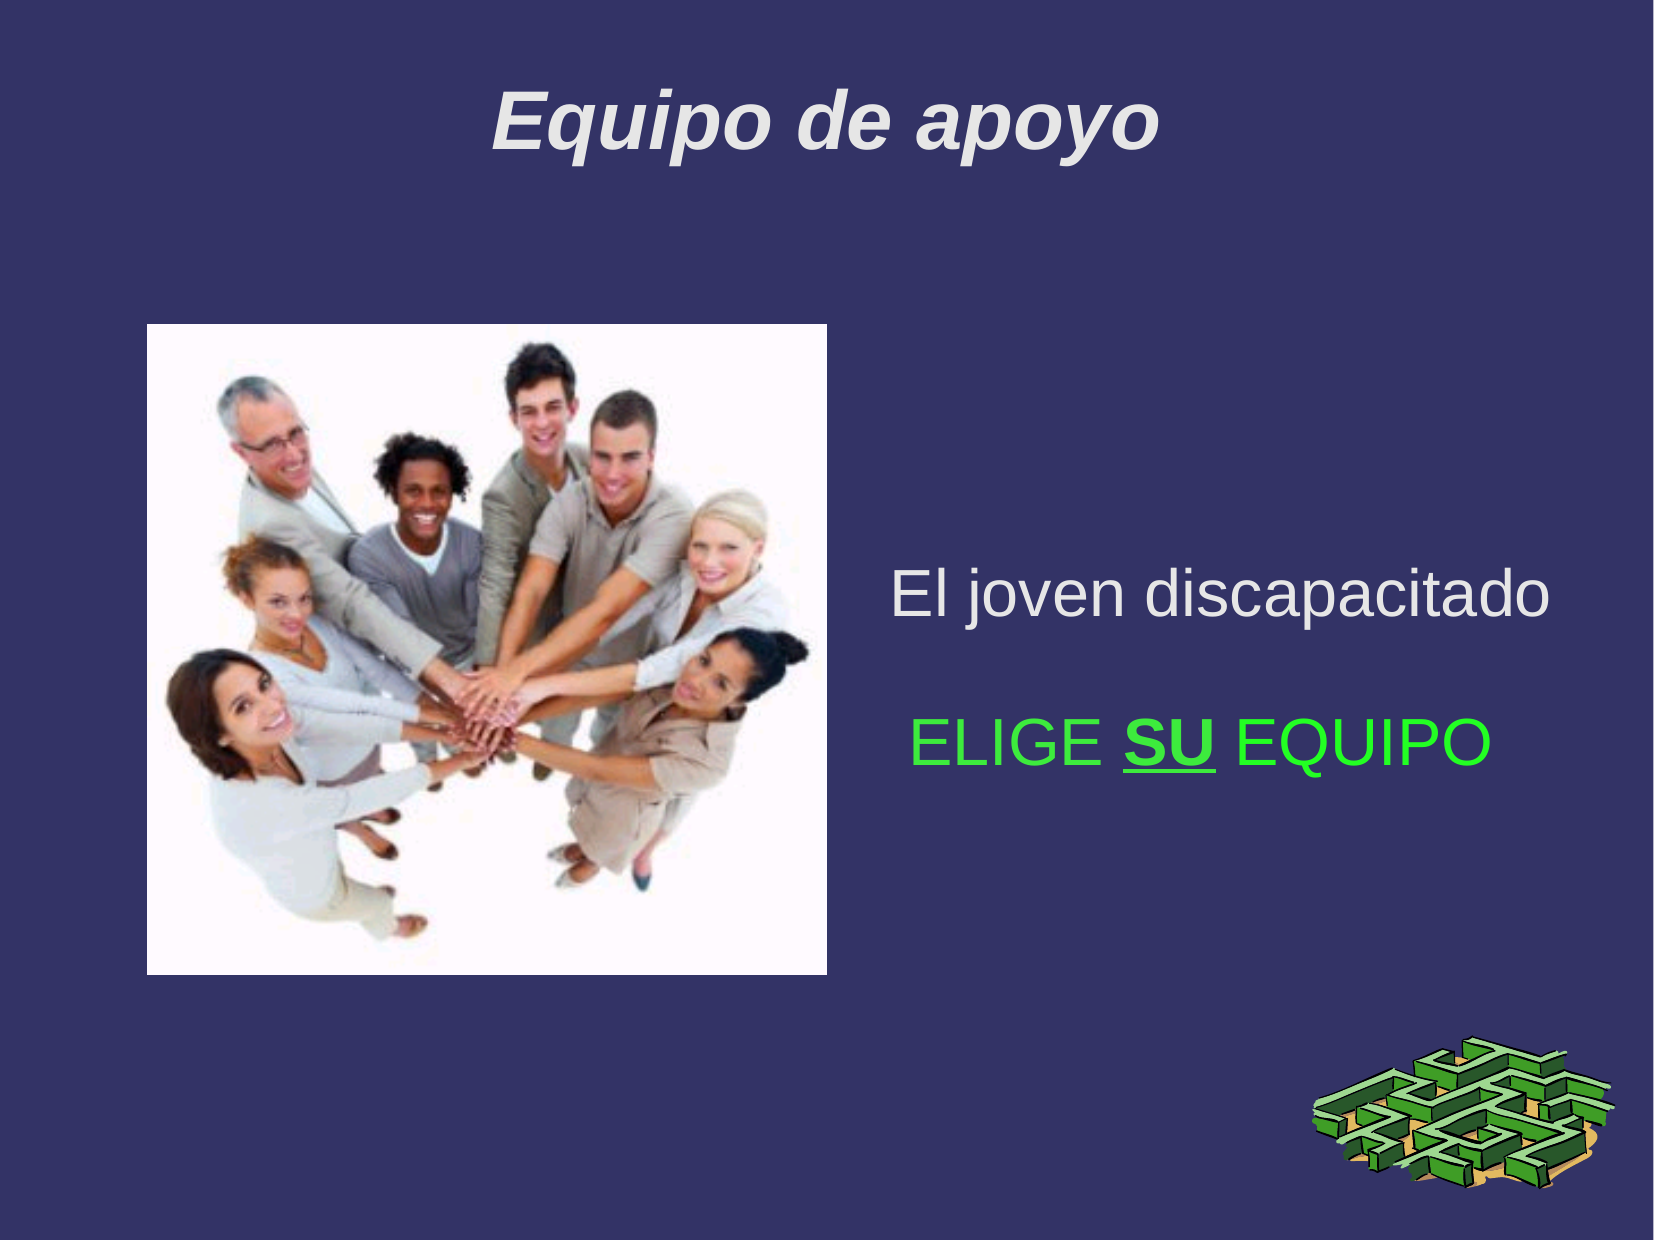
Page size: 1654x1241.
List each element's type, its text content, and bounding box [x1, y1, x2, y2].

list El joven discapacitado ELIGE SU EQUIPO [887, 249, 1565, 1034]
title Equipo de apoyo [121, 19, 1532, 225]
picture [147, 324, 857, 1145]
